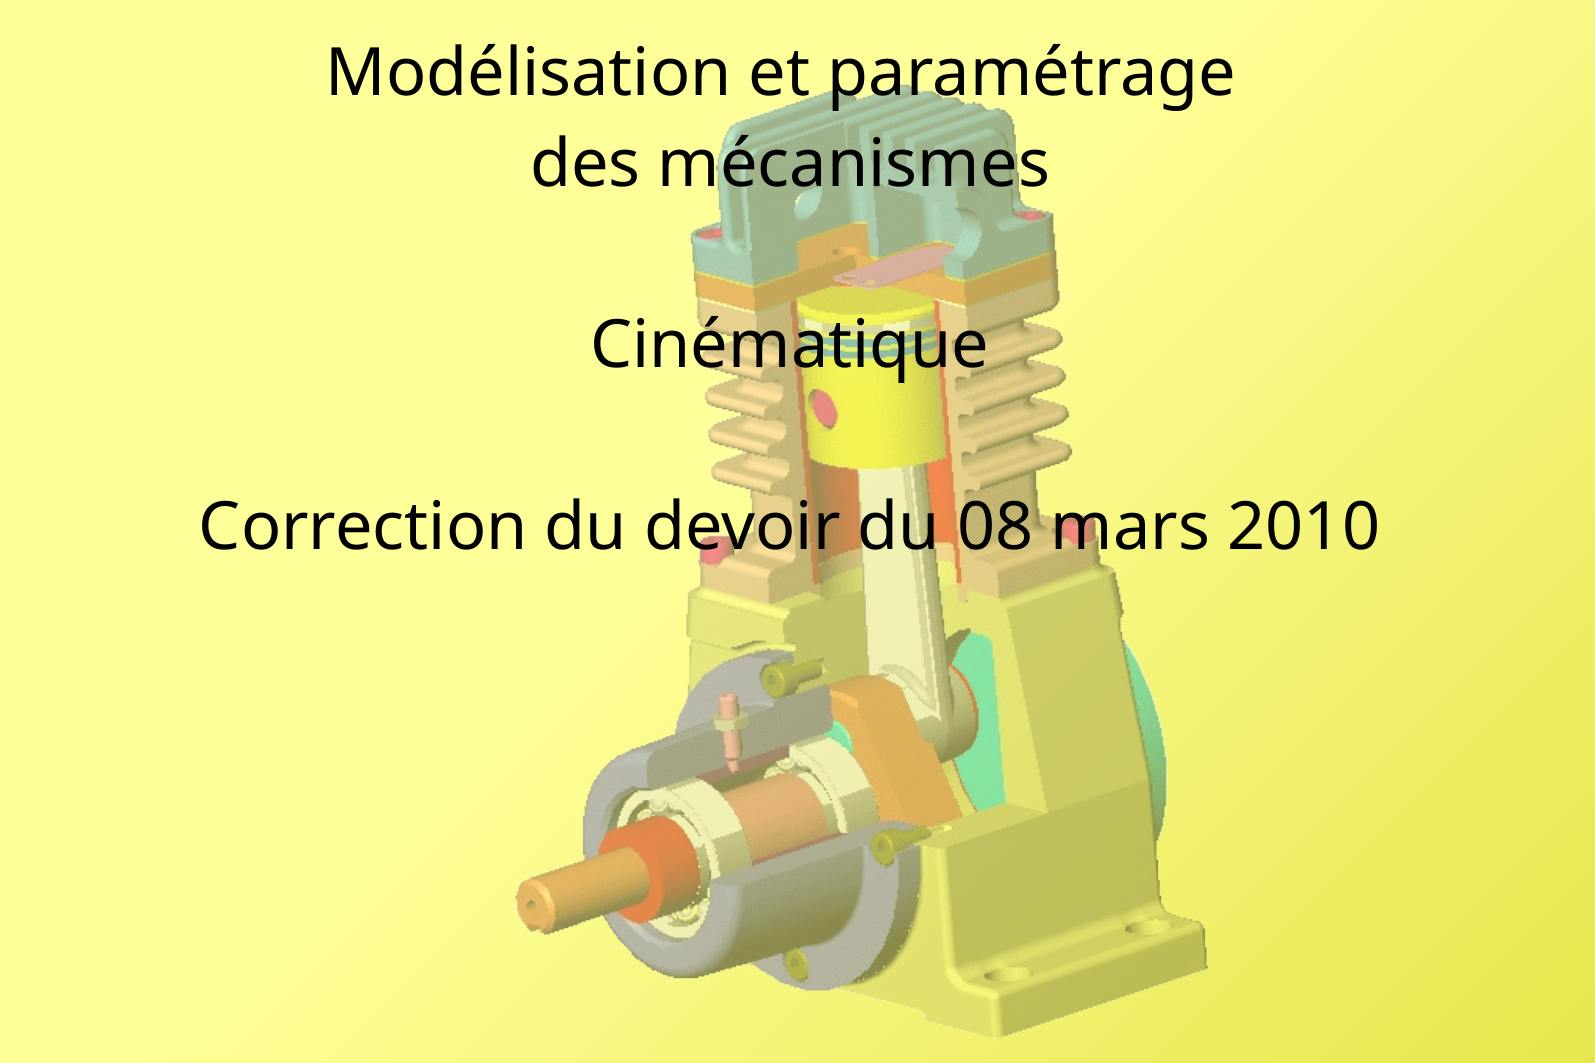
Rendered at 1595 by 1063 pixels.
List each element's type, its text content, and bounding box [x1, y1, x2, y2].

subtitle Modélisation et paramétrage des mécanismes Cinématique Correction du devoir du 08 mars 2010 [72, 13, 1508, 580]
picture [508, 580, 1229, 1063]
